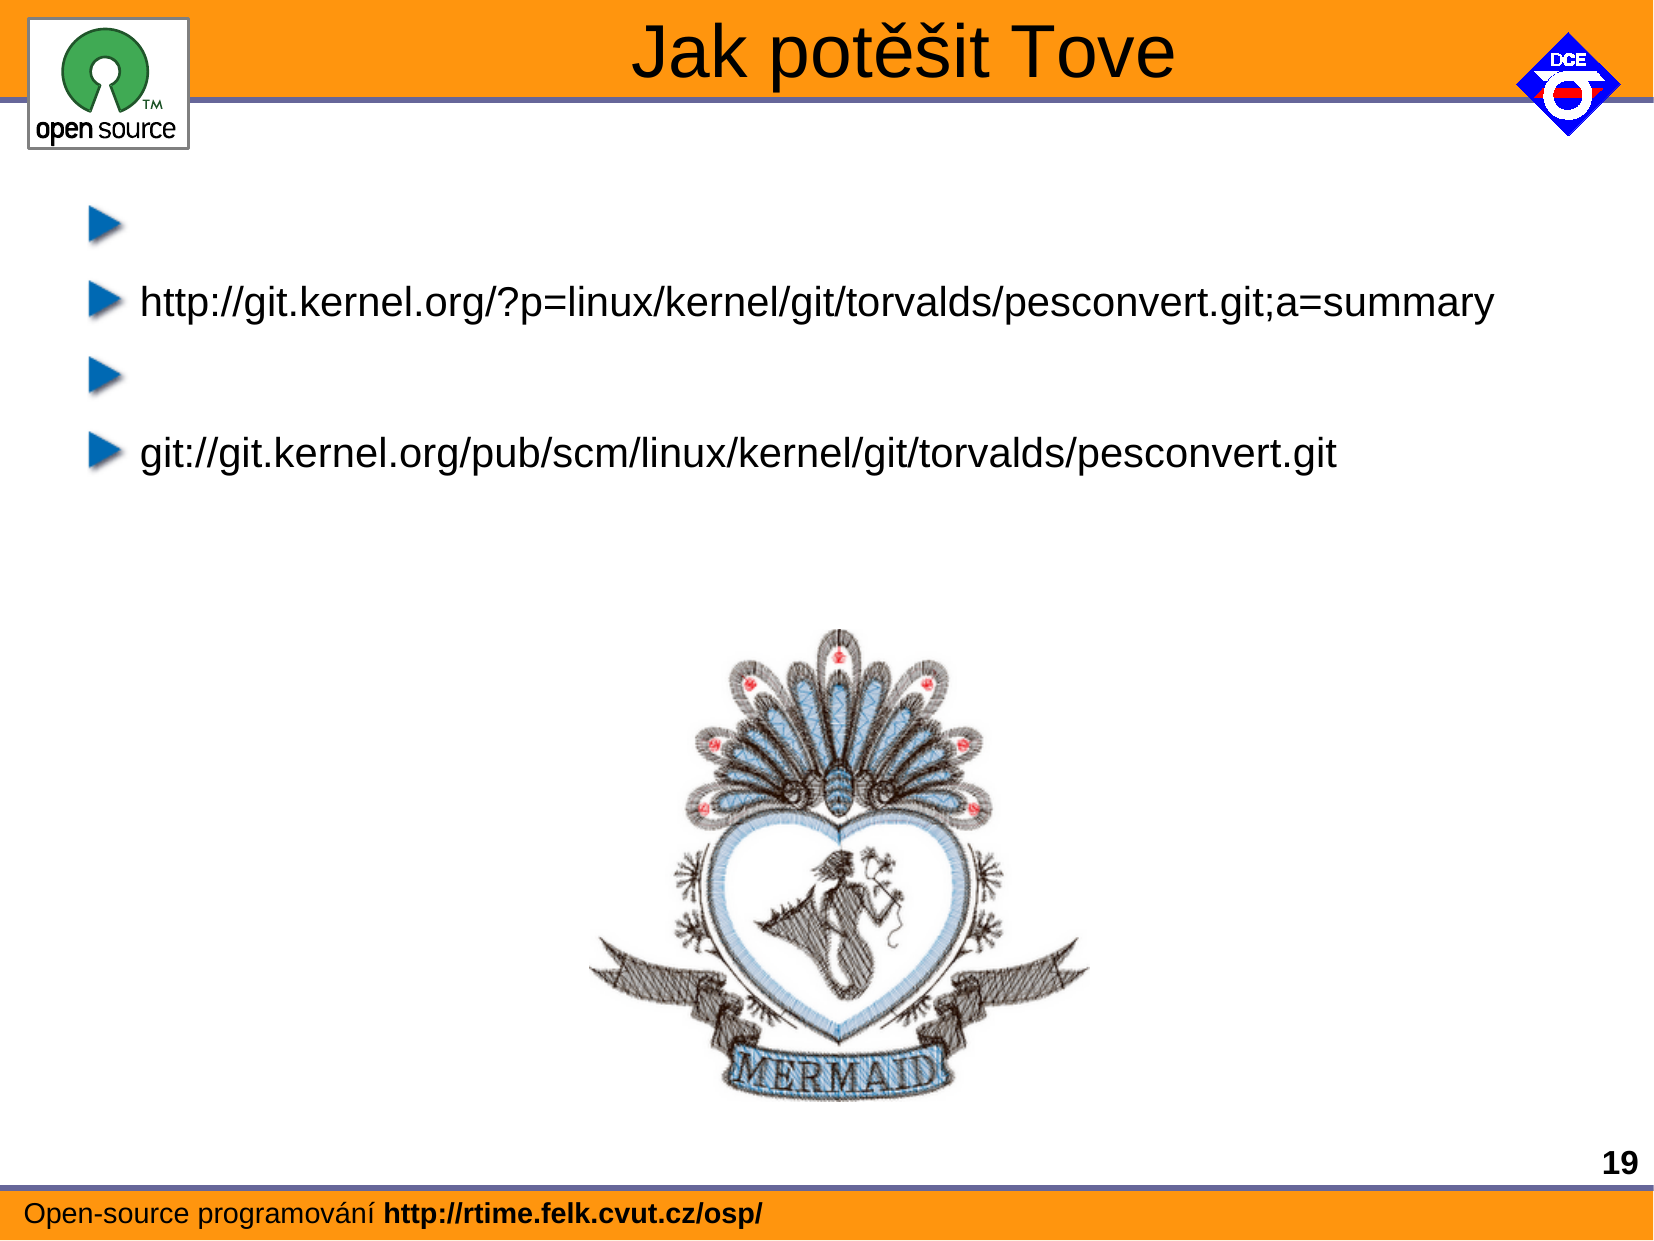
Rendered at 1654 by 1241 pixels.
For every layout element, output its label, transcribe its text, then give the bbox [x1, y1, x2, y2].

picture [589, 629, 1090, 1102]
title Jak potěšit Tove [178, 4, 1631, 98]
list http://git.kernel.org/?p=linux/kernel/git/torvalds/pesconvert.git;a=summary git://git.kernel.org/pub/scm/linux/kernel/git/torvalds/pesconvert.git [68, 201, 1569, 796]
